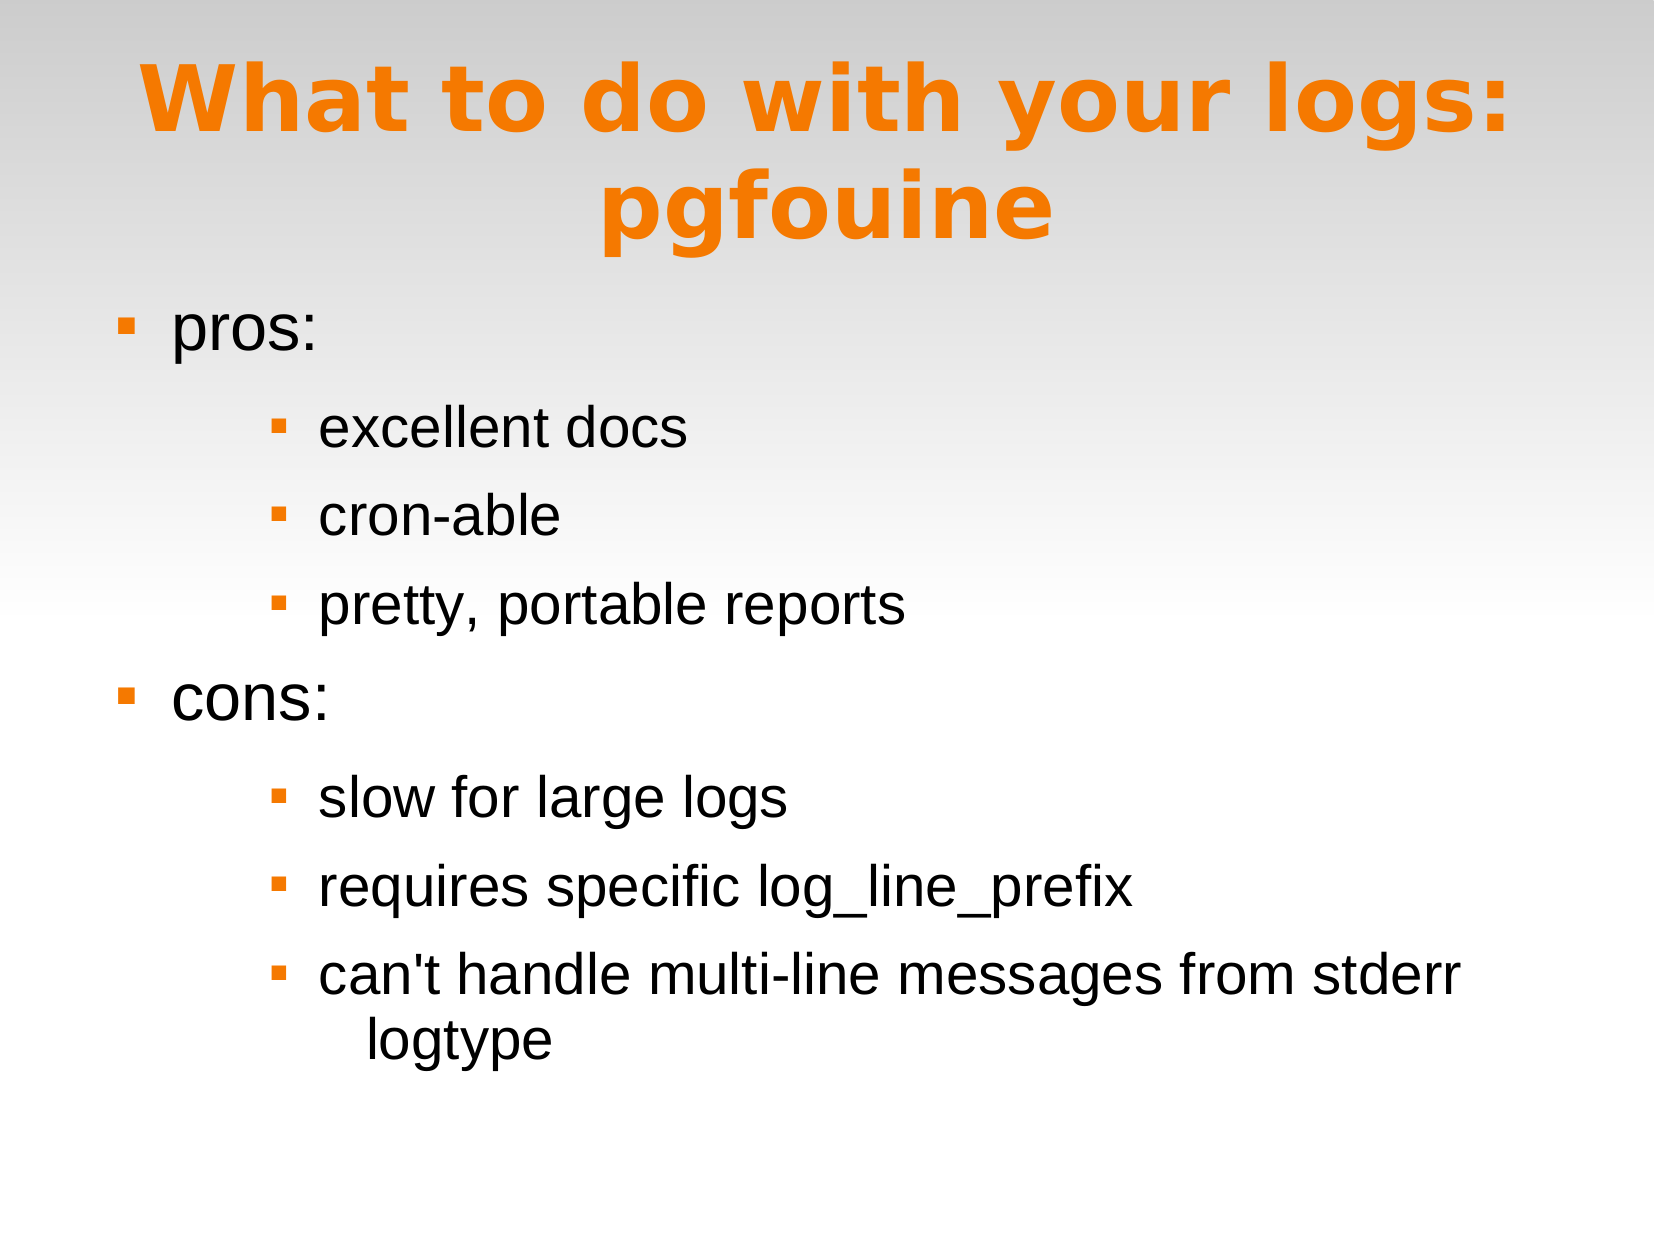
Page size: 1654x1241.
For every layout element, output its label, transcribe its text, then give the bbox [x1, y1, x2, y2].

title What to do with your logs: pgfouine [82, 45, 1571, 261]
list pros: excellent docs cron-able pretty, portable reports cons: slow for large logs requires specific log_line_prefix can't handle multi-line messages from stderr logtype [82, 290, 1571, 1094]
